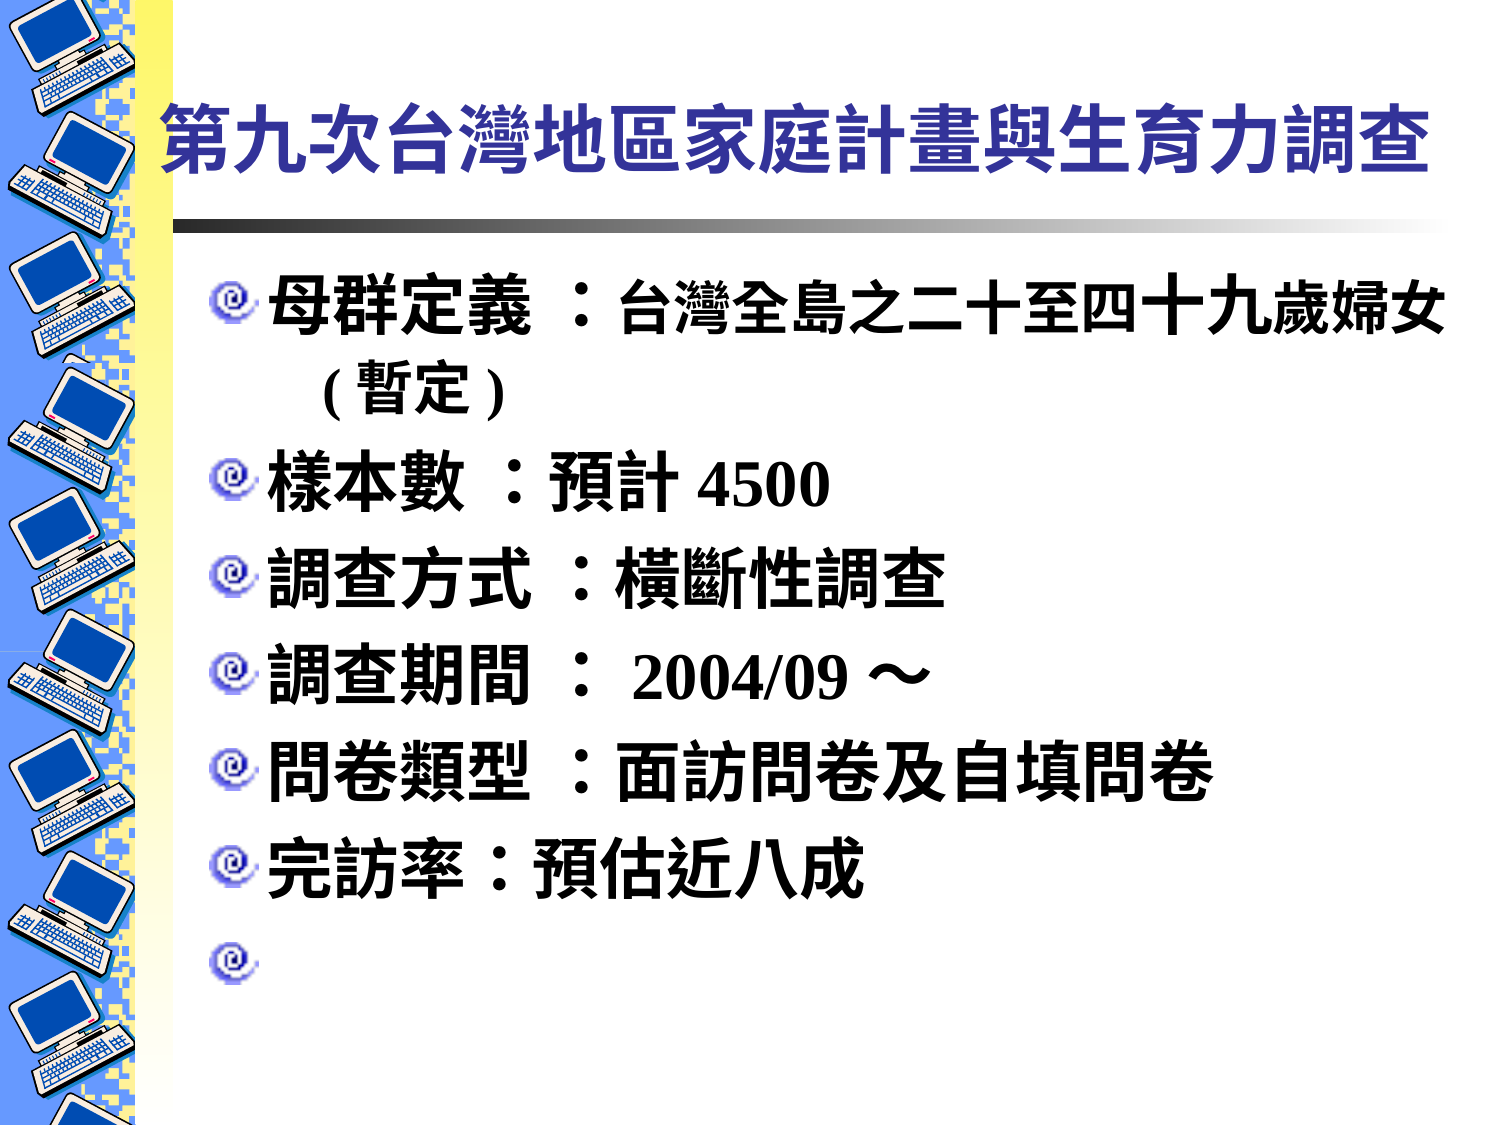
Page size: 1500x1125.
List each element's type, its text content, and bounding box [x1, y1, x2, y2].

list 母群定義 ：台灣全島之二十至四十九歲婦女(暫定) 樣本數 ：預計4500 調查方式 ：橫斷性調查 調查期間 ：2004/09～ 問卷類型 ：面訪問卷及自填問卷 完訪率：預估近八成 [194, 255, 1470, 1066]
title 第九次台灣地區家庭計畫與生育力調查 [135, 66, 1474, 193]
